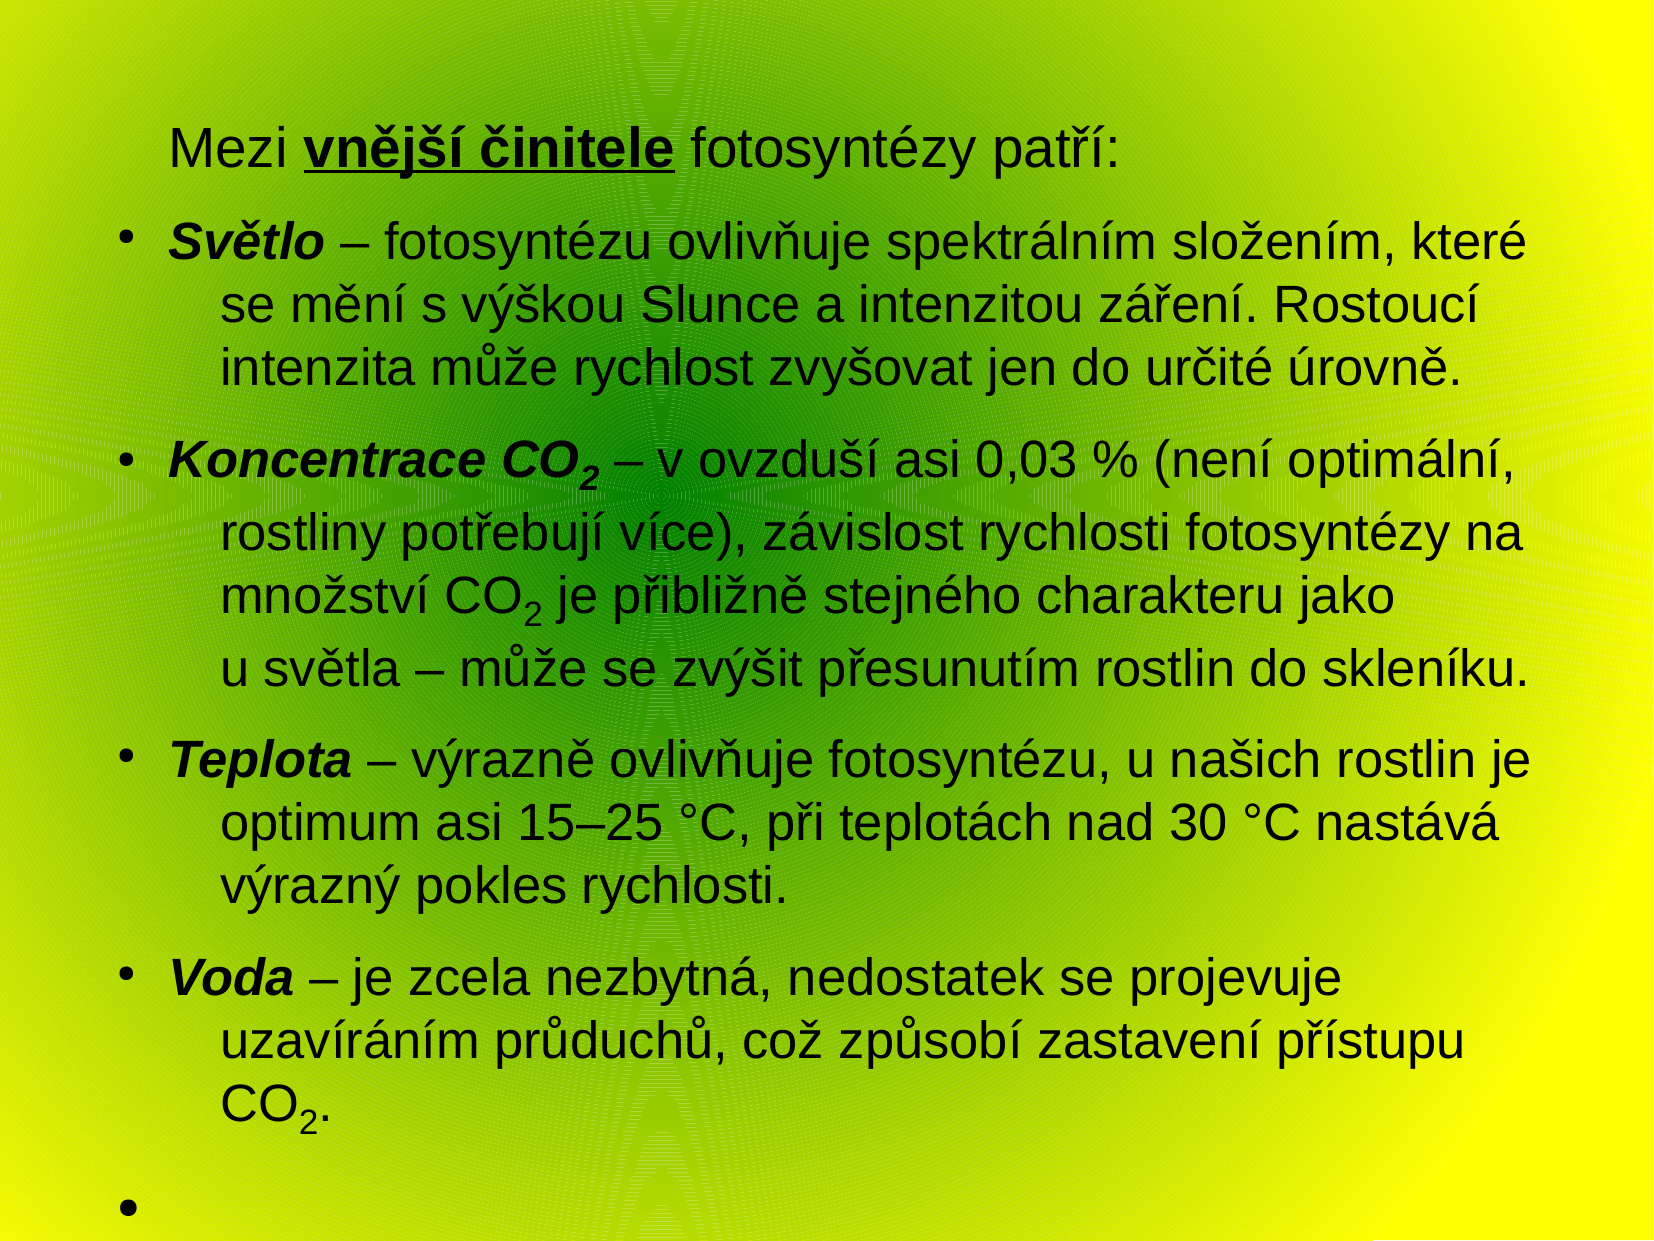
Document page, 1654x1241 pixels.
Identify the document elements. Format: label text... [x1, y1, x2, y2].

list Mezi vnější činitele fotosyntézy patří: Světlo – fotosyntézu ovlivňuje spektrálním složením, které se mění s výškou Slunce a intenzitou záření. Rostoucí intenzita může rychlost zvyšovat jen do určité úrovně. Koncentrace CO2 – v ovzduší asi 0,03 % (není optimální, rostliny potřebují více), závislost rychlosti fotosyntézy na množství CO2 je přibližně stejného charakteru jako u světla – může se zvýšit přesunutím rostlin do skleníku. Teplota – výrazně ovlivňuje fotosyntézu, u našich rostlin je optimum asi 15–25 °C, při teplotách nad 30 °C nastává výrazný pokles rychlosti. Voda – je zcela nezbytná, nedostatek se projevuje uzavíráním průduchů, což způsobí zastavení přístupu CO2. [82, 110, 1571, 1241]
